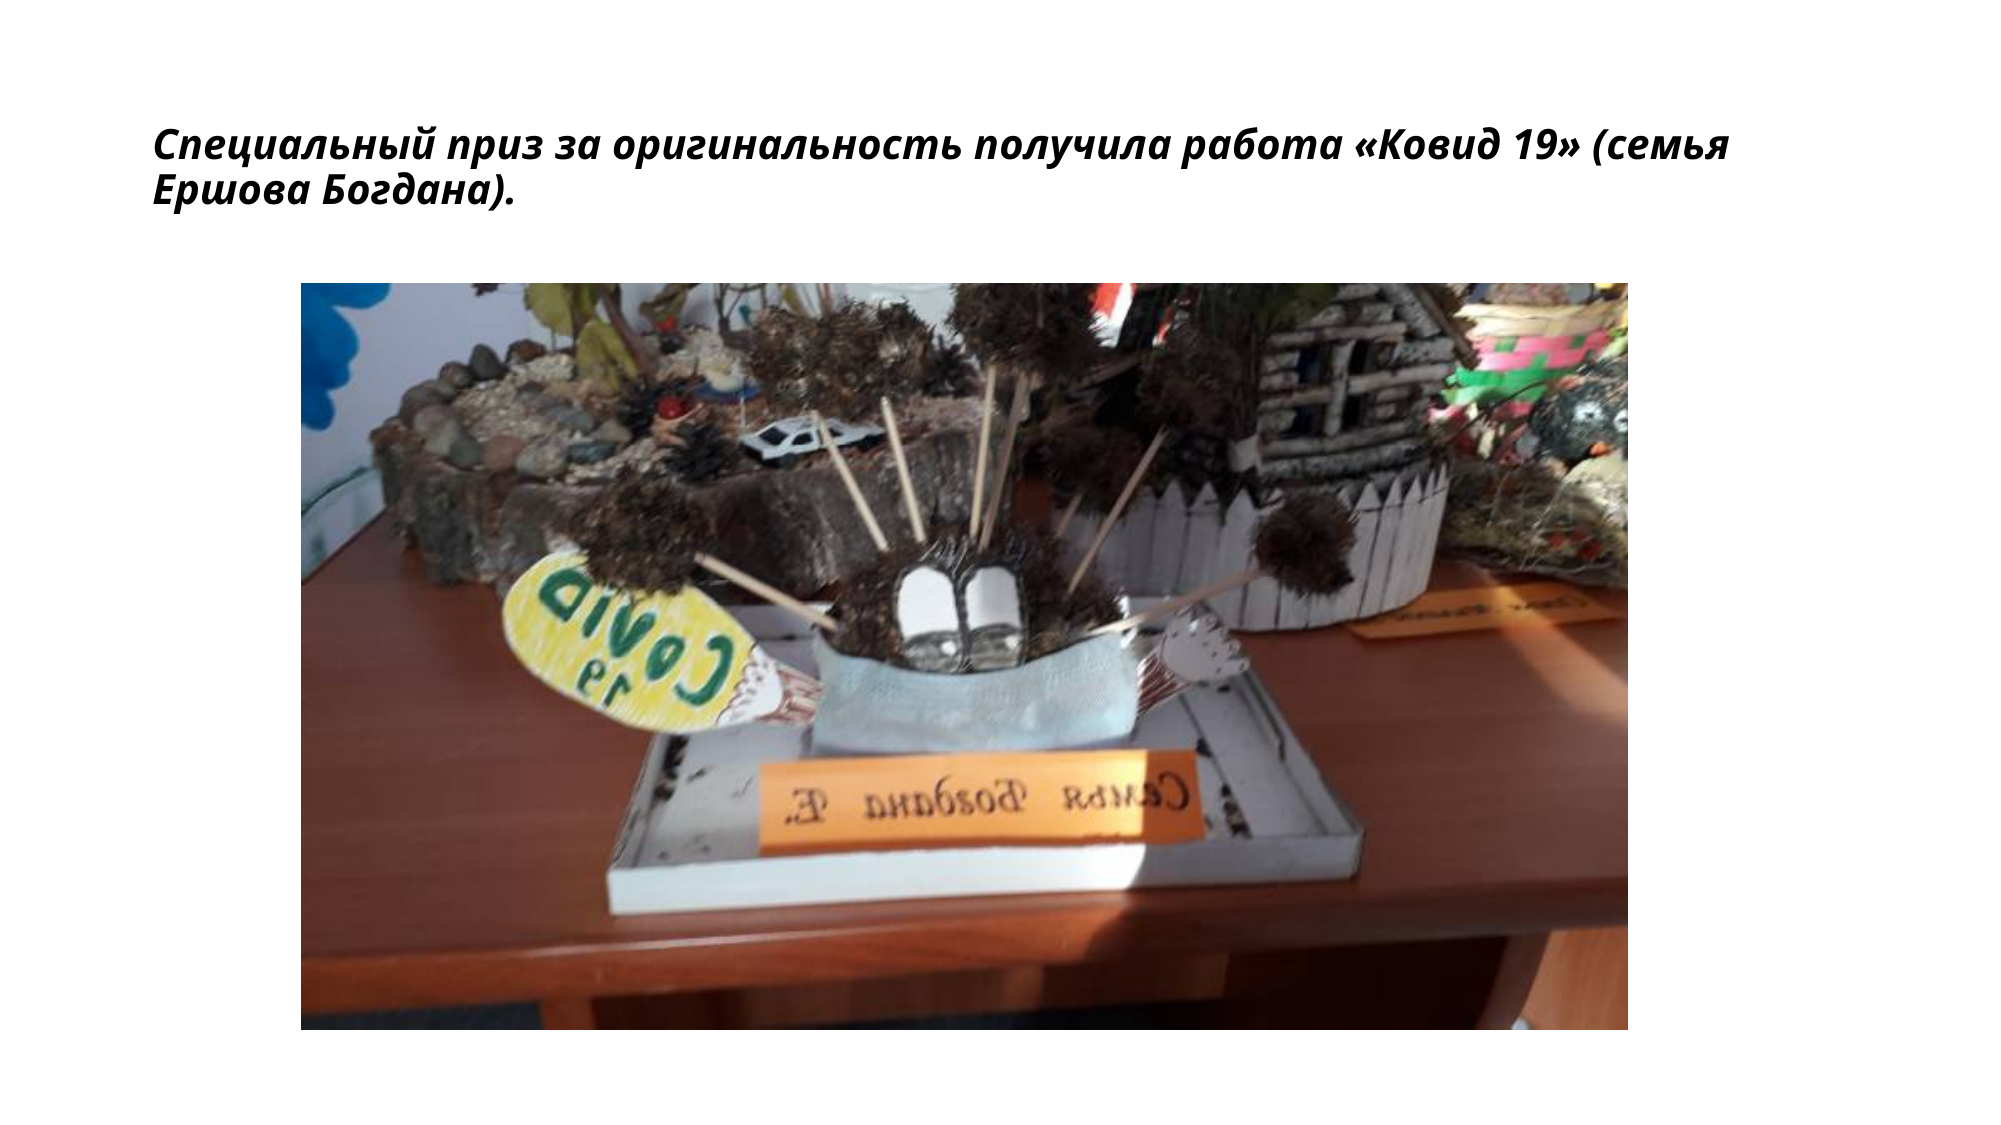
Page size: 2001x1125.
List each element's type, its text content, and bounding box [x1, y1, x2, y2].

picture [301, 283, 1628, 1030]
title Специальный приз за оригинальность получила работа «Ковид 19» (семья Ершова Богдана). [137, 59, 1863, 278]
